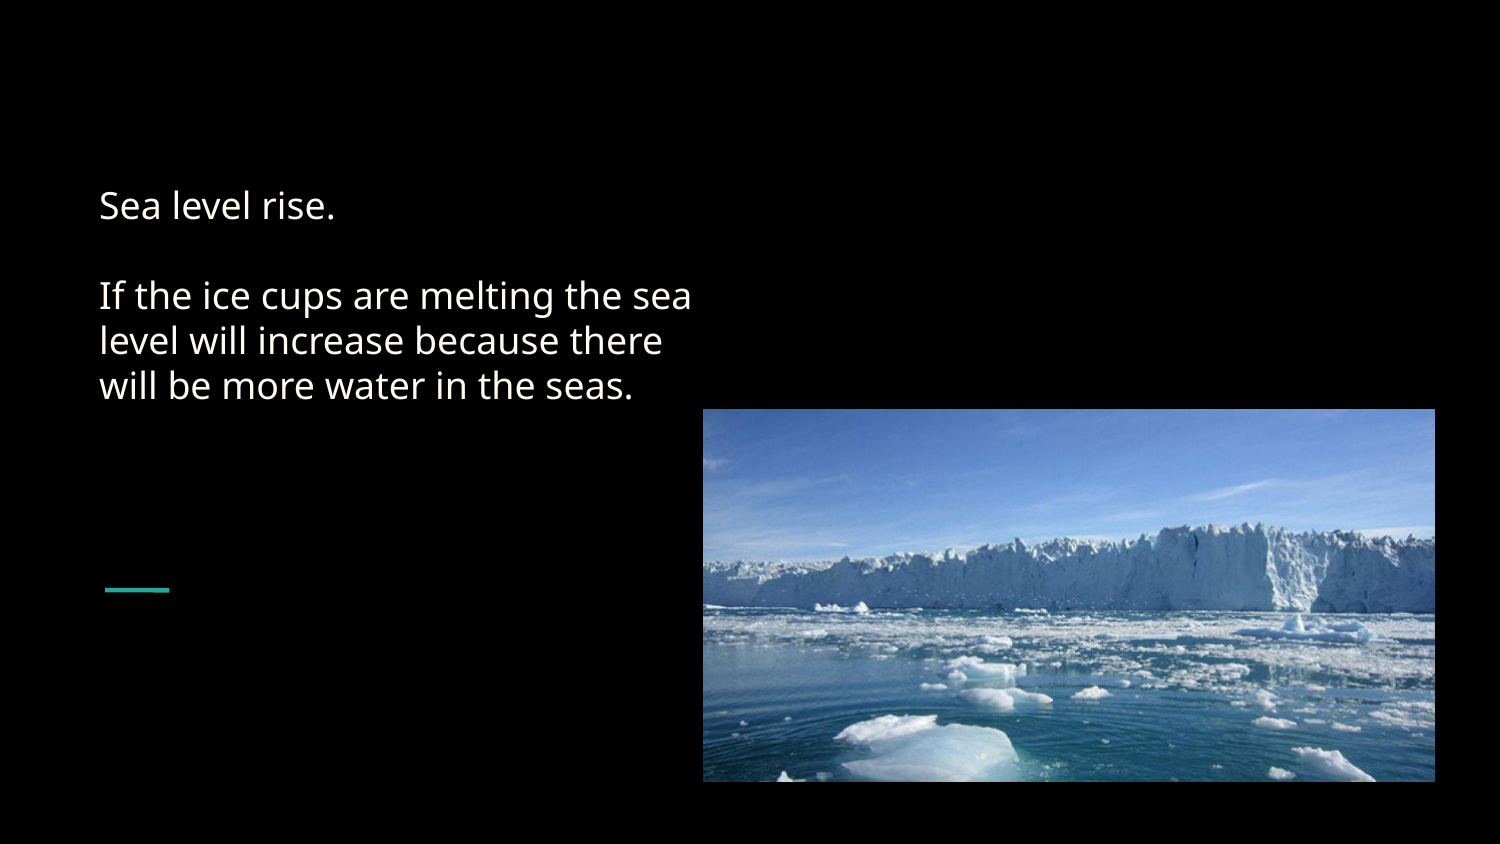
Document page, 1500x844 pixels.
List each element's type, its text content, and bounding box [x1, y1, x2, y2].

title Sea level rise. If the ice cups are melting the sea level will increase because there will be more water in the seas. [84, 66, 738, 422]
picture [703, 409, 1435, 782]
